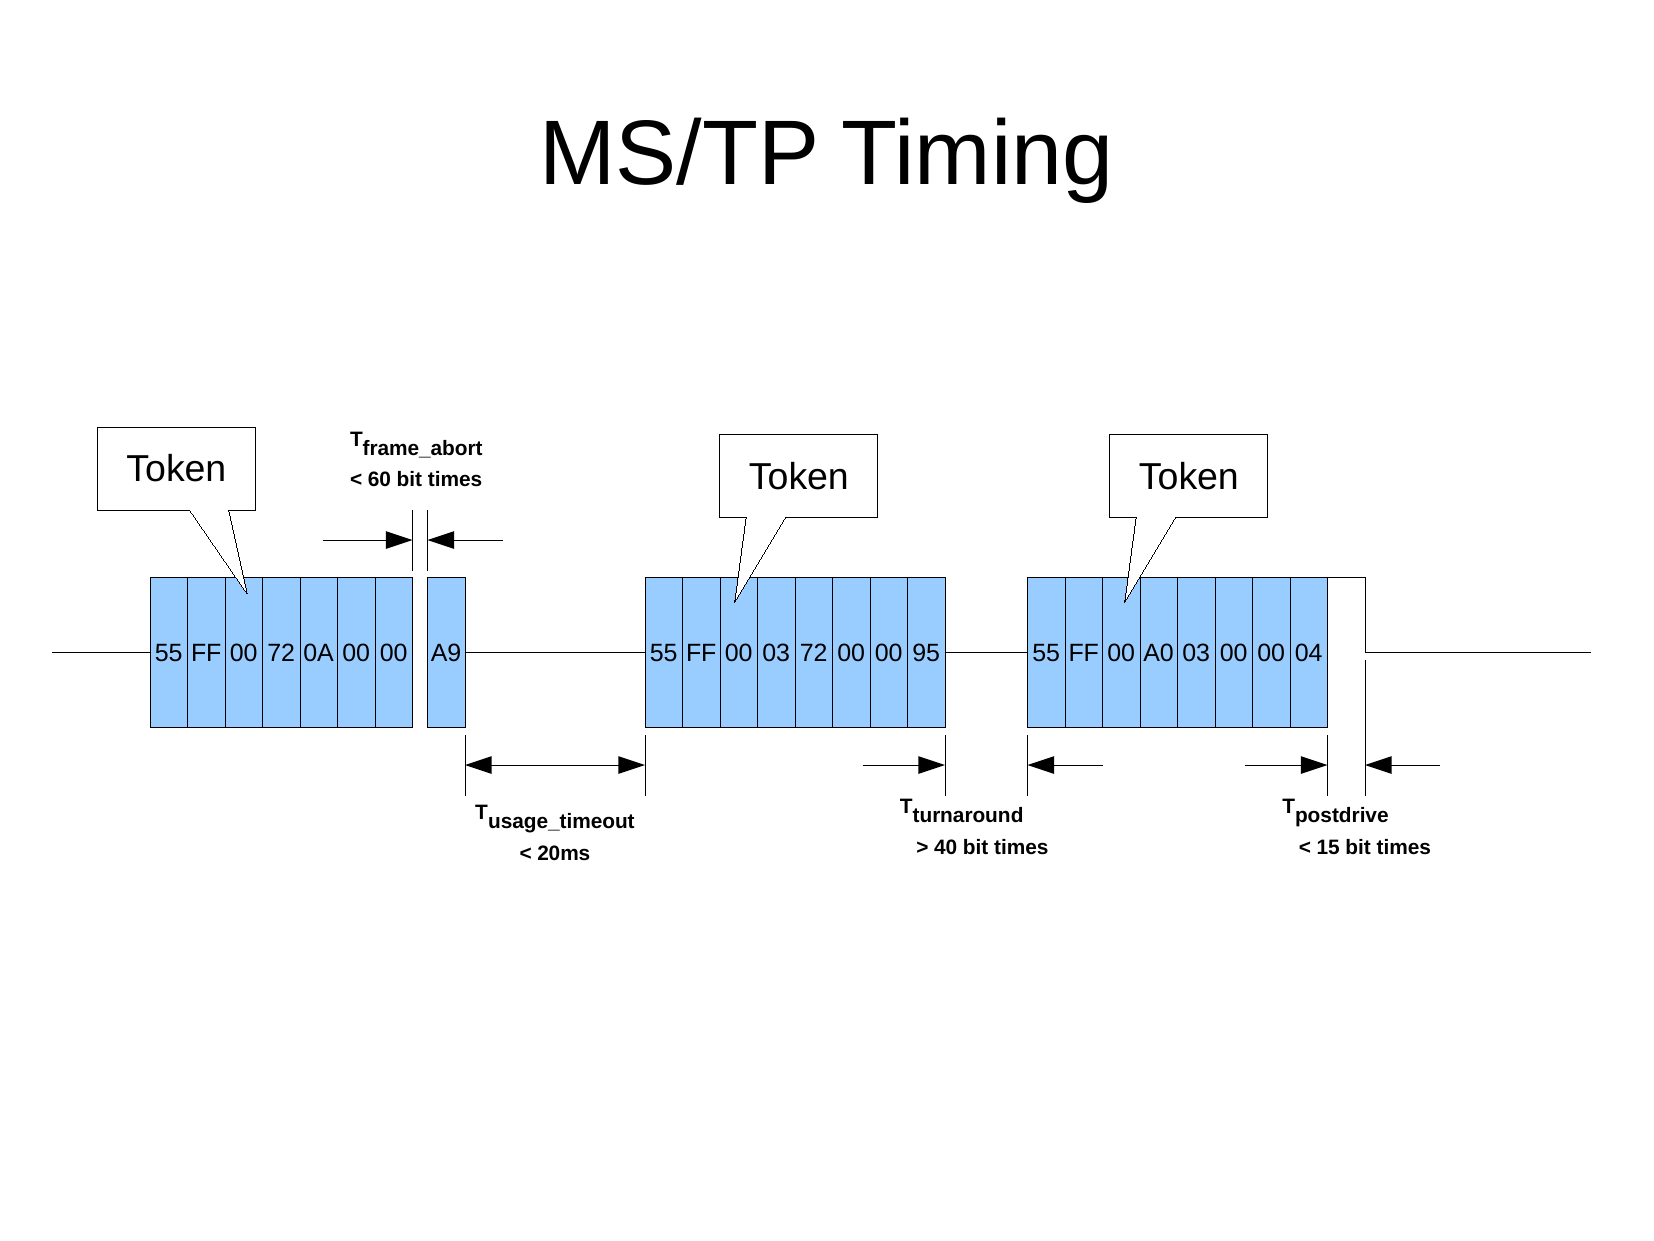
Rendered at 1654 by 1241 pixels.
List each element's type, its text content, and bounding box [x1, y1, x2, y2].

text_box 00 [832, 577, 870, 728]
text_box 95 [907, 577, 946, 728]
text_box Tusage_timeout < 20ms [450, 793, 661, 875]
title MS/TP Timing [82, 56, 1571, 250]
text_box 00 [337, 577, 375, 728]
text_box 55 [645, 577, 682, 728]
text_box 00 [1102, 577, 1140, 728]
text_box Tpostdrive < 15 bit times [1267, 787, 1463, 868]
text_box 00 [1215, 577, 1252, 728]
text_box Token [719, 434, 878, 603]
text_box 00 [375, 577, 413, 728]
text_box A0 [1140, 577, 1177, 728]
text_box 55 [1027, 577, 1065, 728]
text_box FF [187, 577, 225, 728]
text_box 00 [225, 577, 262, 728]
text_box 72 [795, 577, 832, 728]
text_box 03 [757, 577, 795, 728]
text_box Tframe_abort < 60 bit times [315, 420, 518, 501]
text_box Token [1109, 434, 1268, 603]
text_box 0A [300, 577, 337, 728]
text_box FF [682, 577, 720, 728]
text_box A9 [427, 577, 466, 728]
text_box Tturnaround > 40 bit times [885, 787, 1081, 868]
text_box 00 [870, 577, 907, 728]
text_box 03 [1177, 577, 1215, 728]
text_box 55 [150, 577, 187, 728]
text_box 00 [720, 577, 757, 728]
text_box 00 [1252, 577, 1290, 728]
text_box Token [97, 427, 256, 594]
text_box 72 [262, 577, 300, 728]
text_box 04 [1290, 577, 1328, 728]
text_box FF [1065, 577, 1102, 728]
